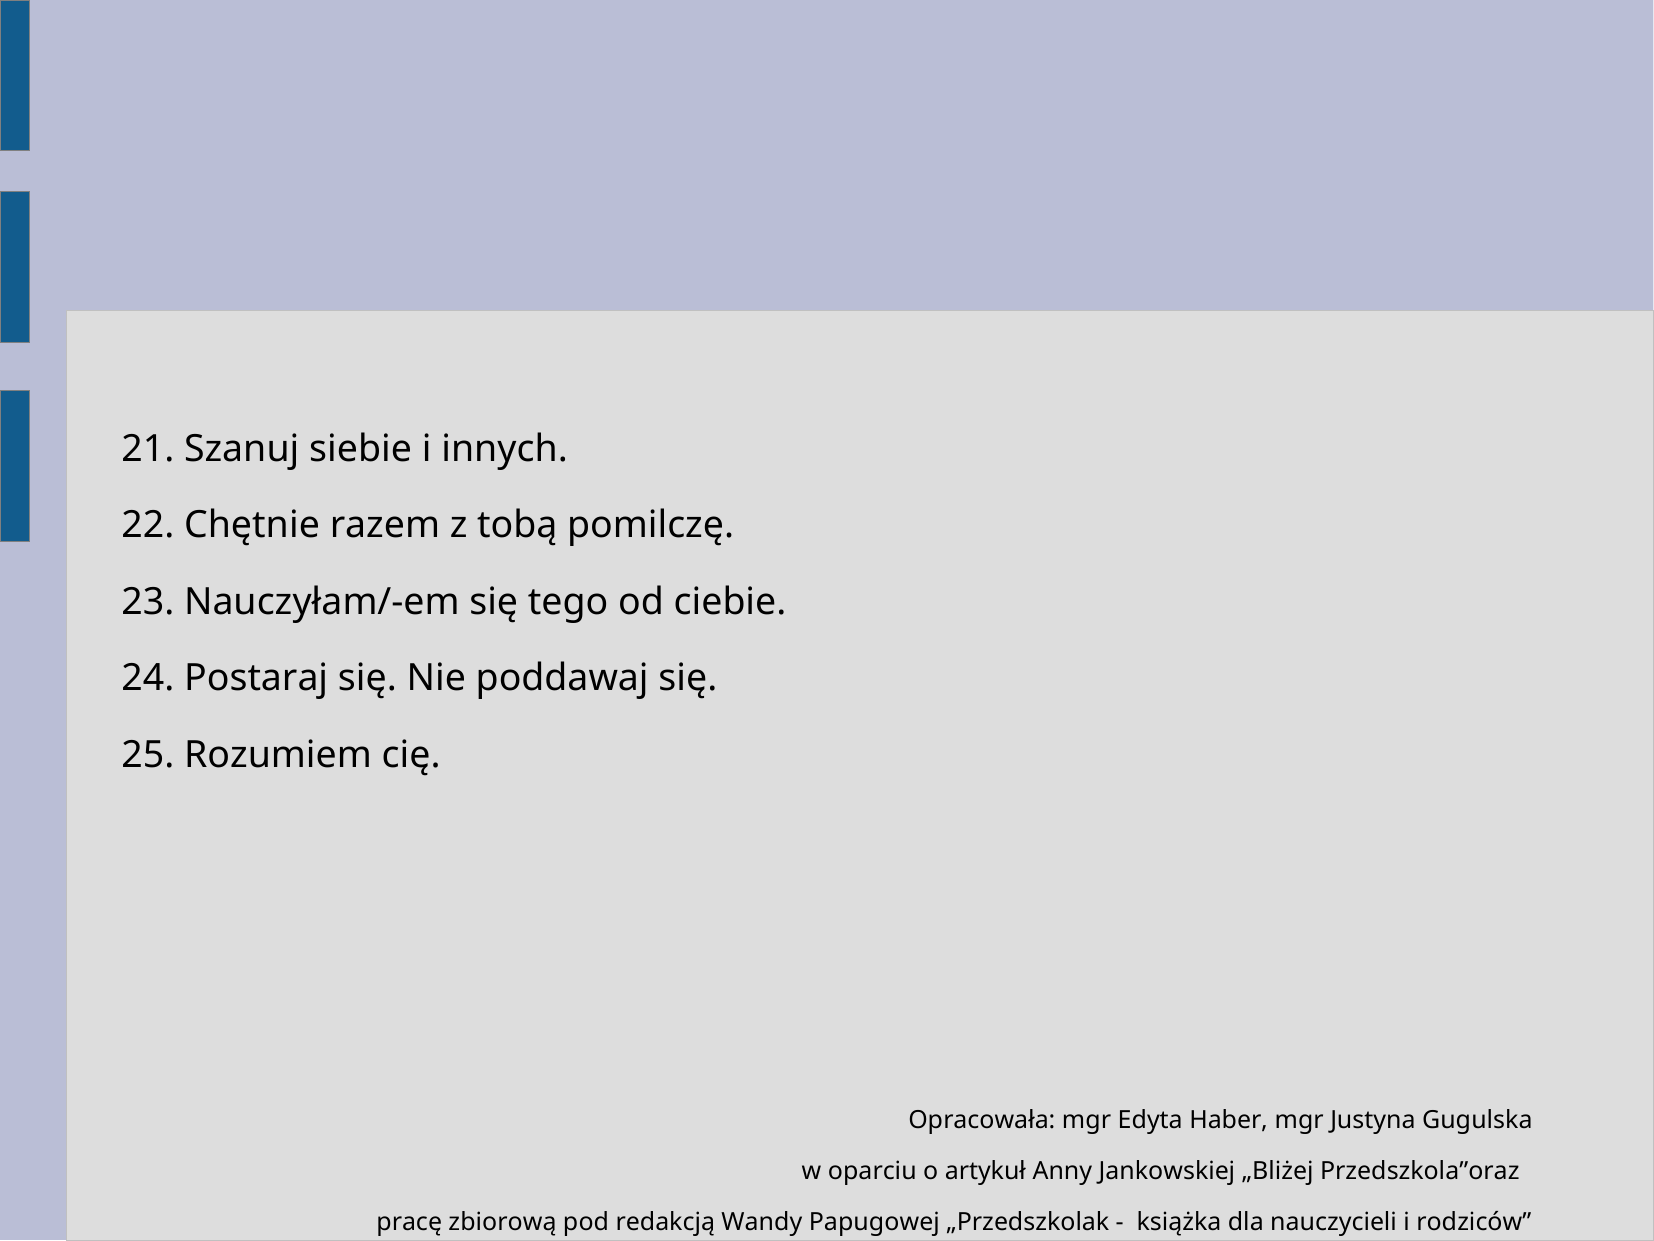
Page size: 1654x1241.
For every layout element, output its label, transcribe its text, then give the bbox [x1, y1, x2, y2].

list 21. Szanuj siebie i innych. 22. Chętnie razem z tobą pomilczę. 23. Nauczyłam/-em się tego od ciebie. 24. Postaraj się. Nie poddawaj się. 25. Rozumiem cię. Opracowała: mgr Edyta Haber, mgr Justyna Gugulska w oparciu o artykuł Anny Jankowskiej „Bliżej Przedszkola”oraz pracę zbiorową pod redakcją Wandy Papugowej „Przedszkolak - książka dla nauczycieli i rodziców” [121, 344, 1534, 1228]
